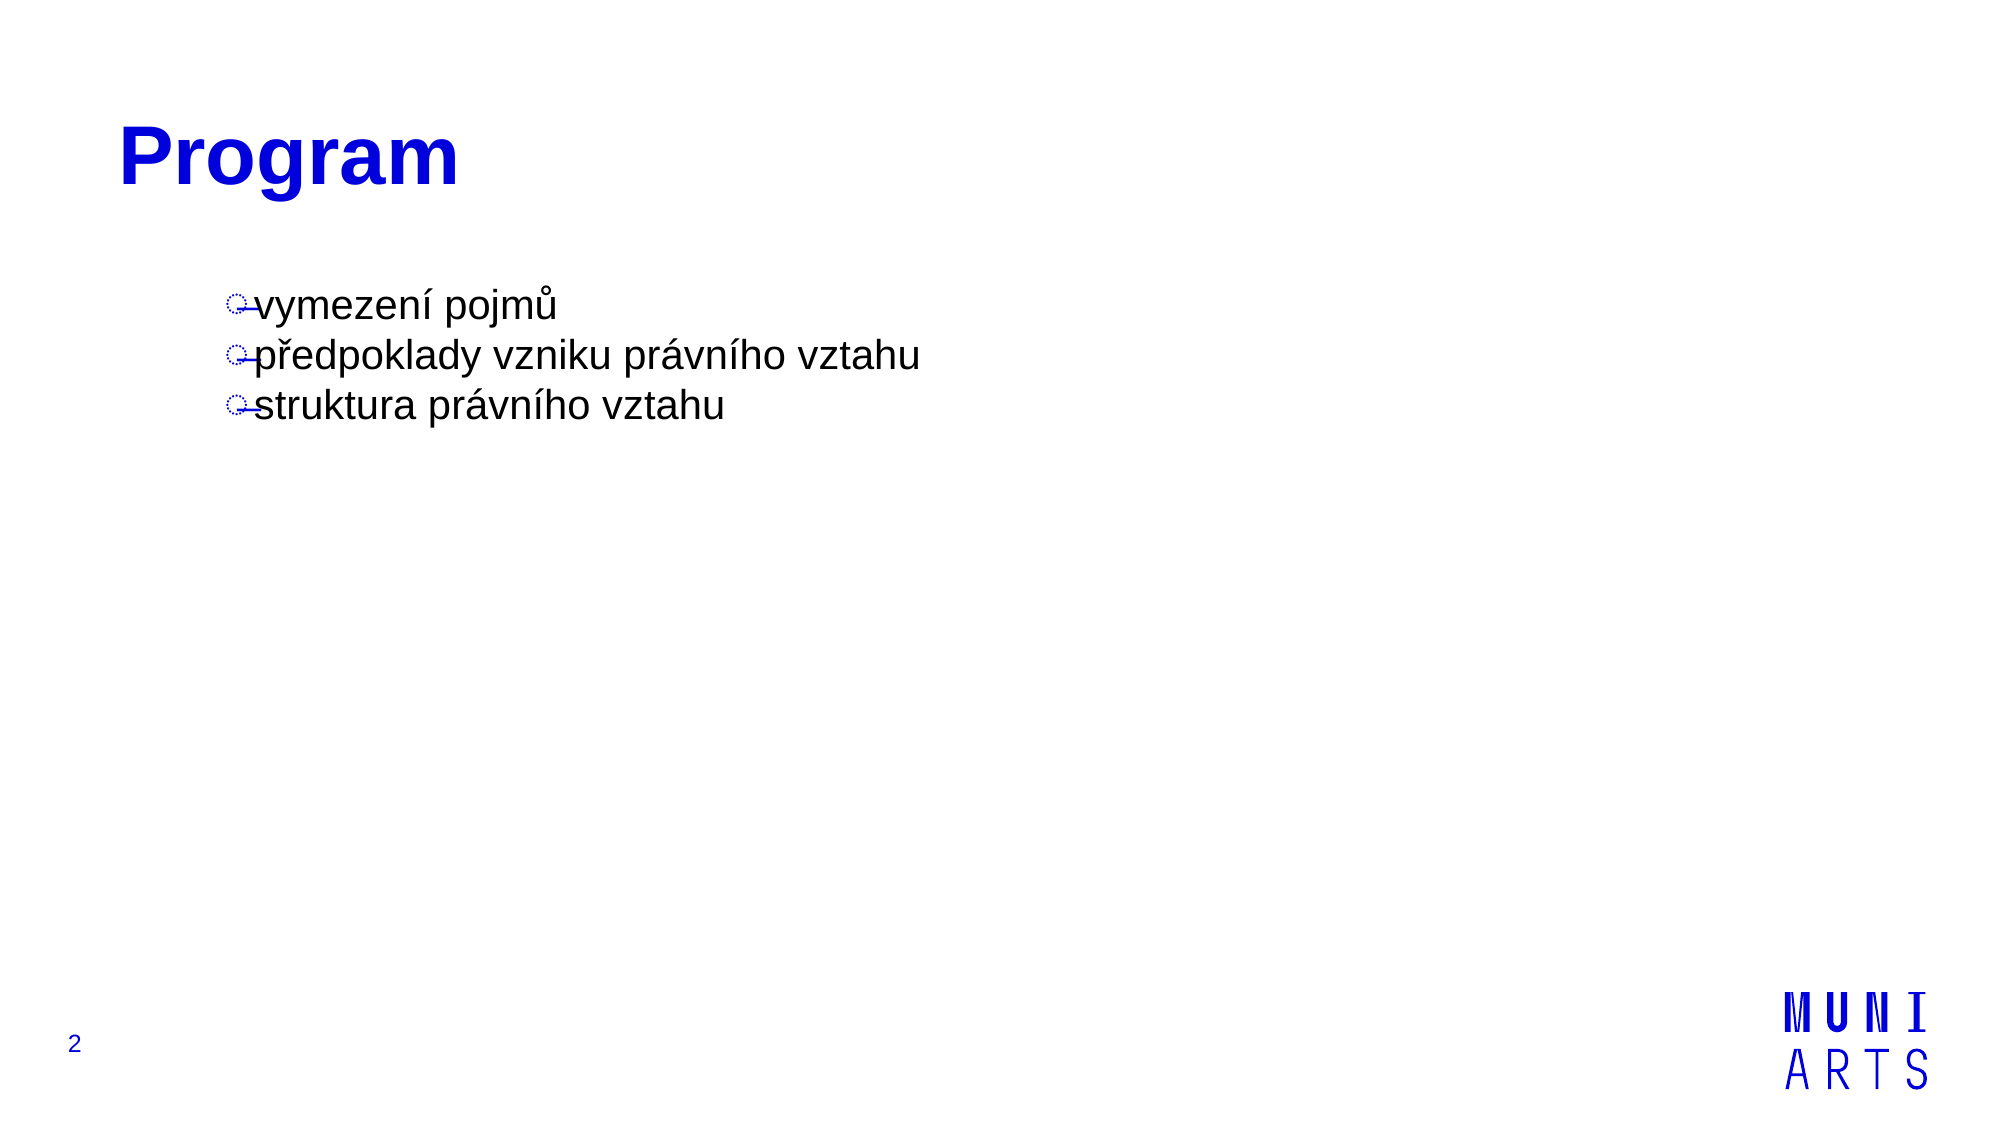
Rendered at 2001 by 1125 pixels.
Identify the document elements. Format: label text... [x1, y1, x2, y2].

list vymezení pojmů předpoklady vzniku právního vztahu struktura právního vztahu [118, 277, 1883, 957]
title Program [118, 118, 1883, 193]
text_box [67, 1021, 110, 1063]
